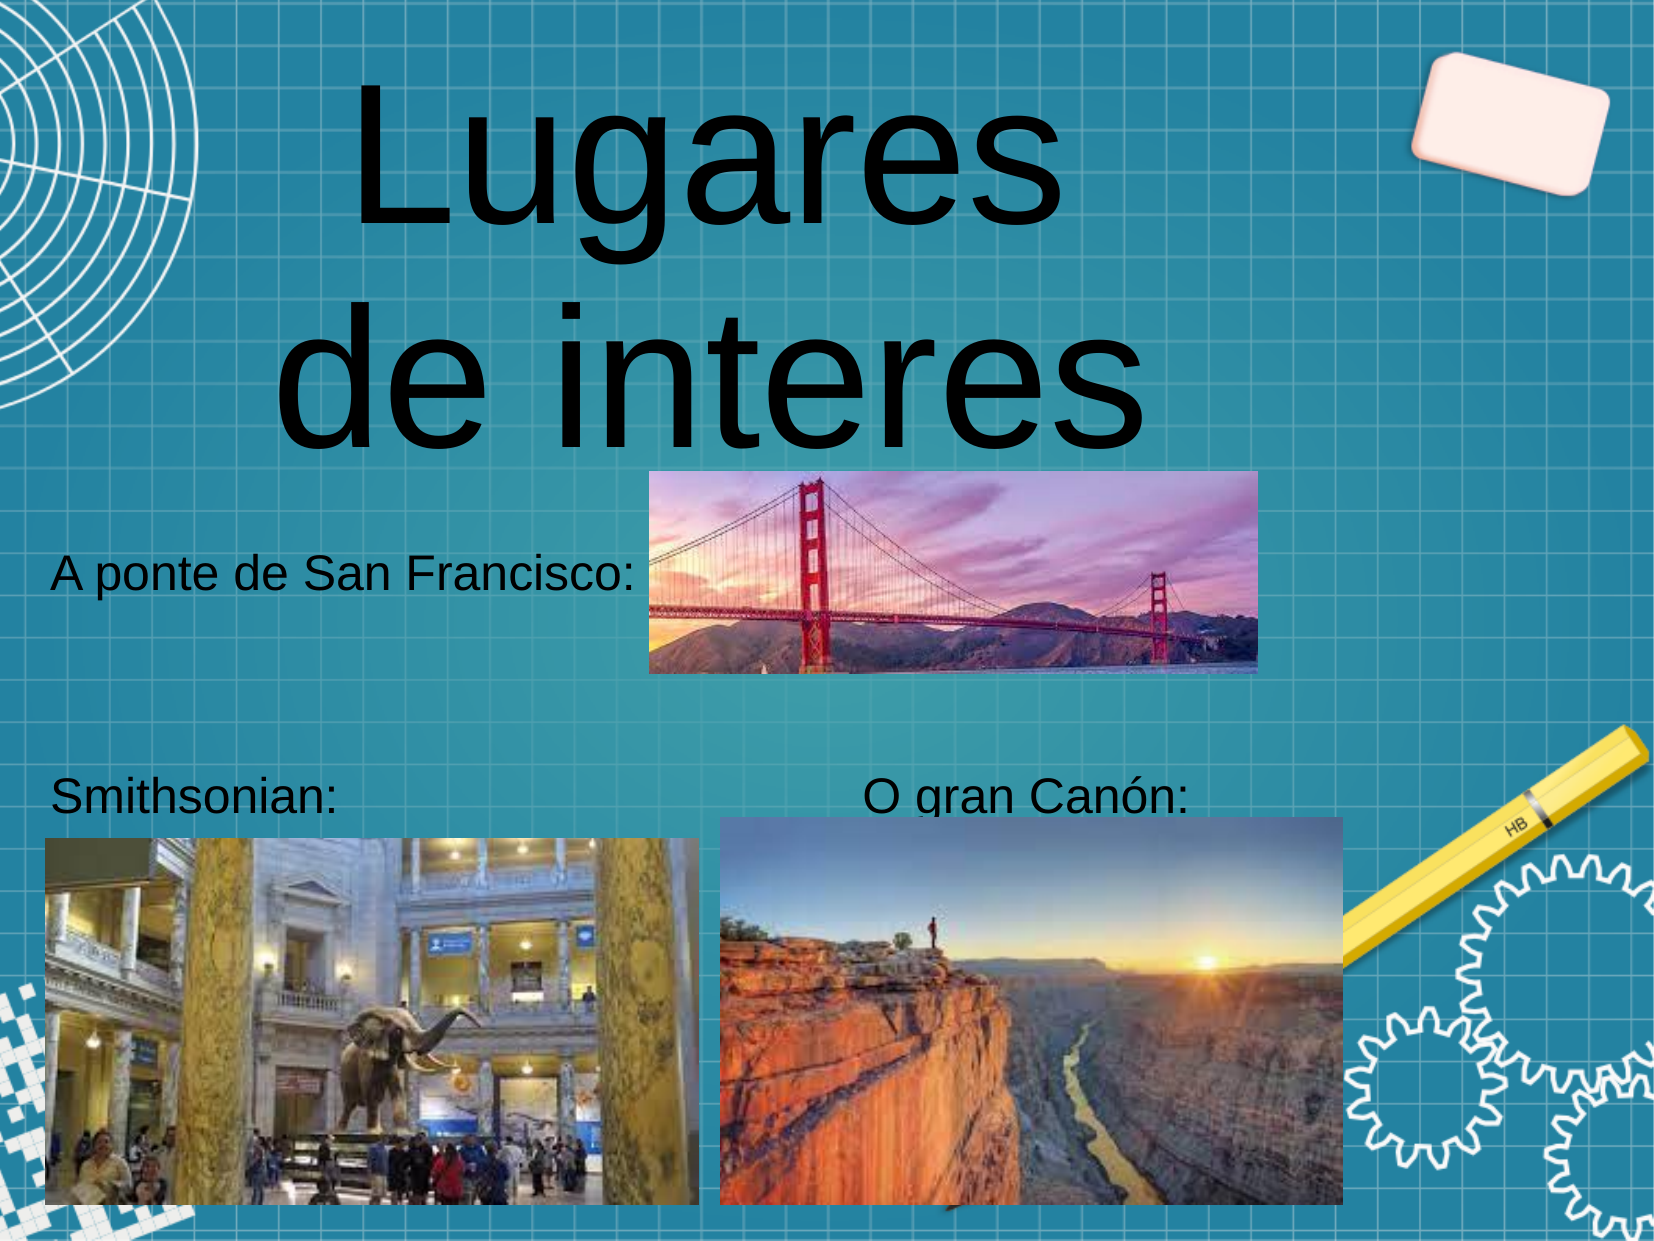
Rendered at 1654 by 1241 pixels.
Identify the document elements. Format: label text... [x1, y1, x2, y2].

text_box Lugares de interes A ponte de San Francisco: Smithsonian: O gran Canón: [35, 35, 1630, 1164]
picture [0, 0, 1654, 1241]
